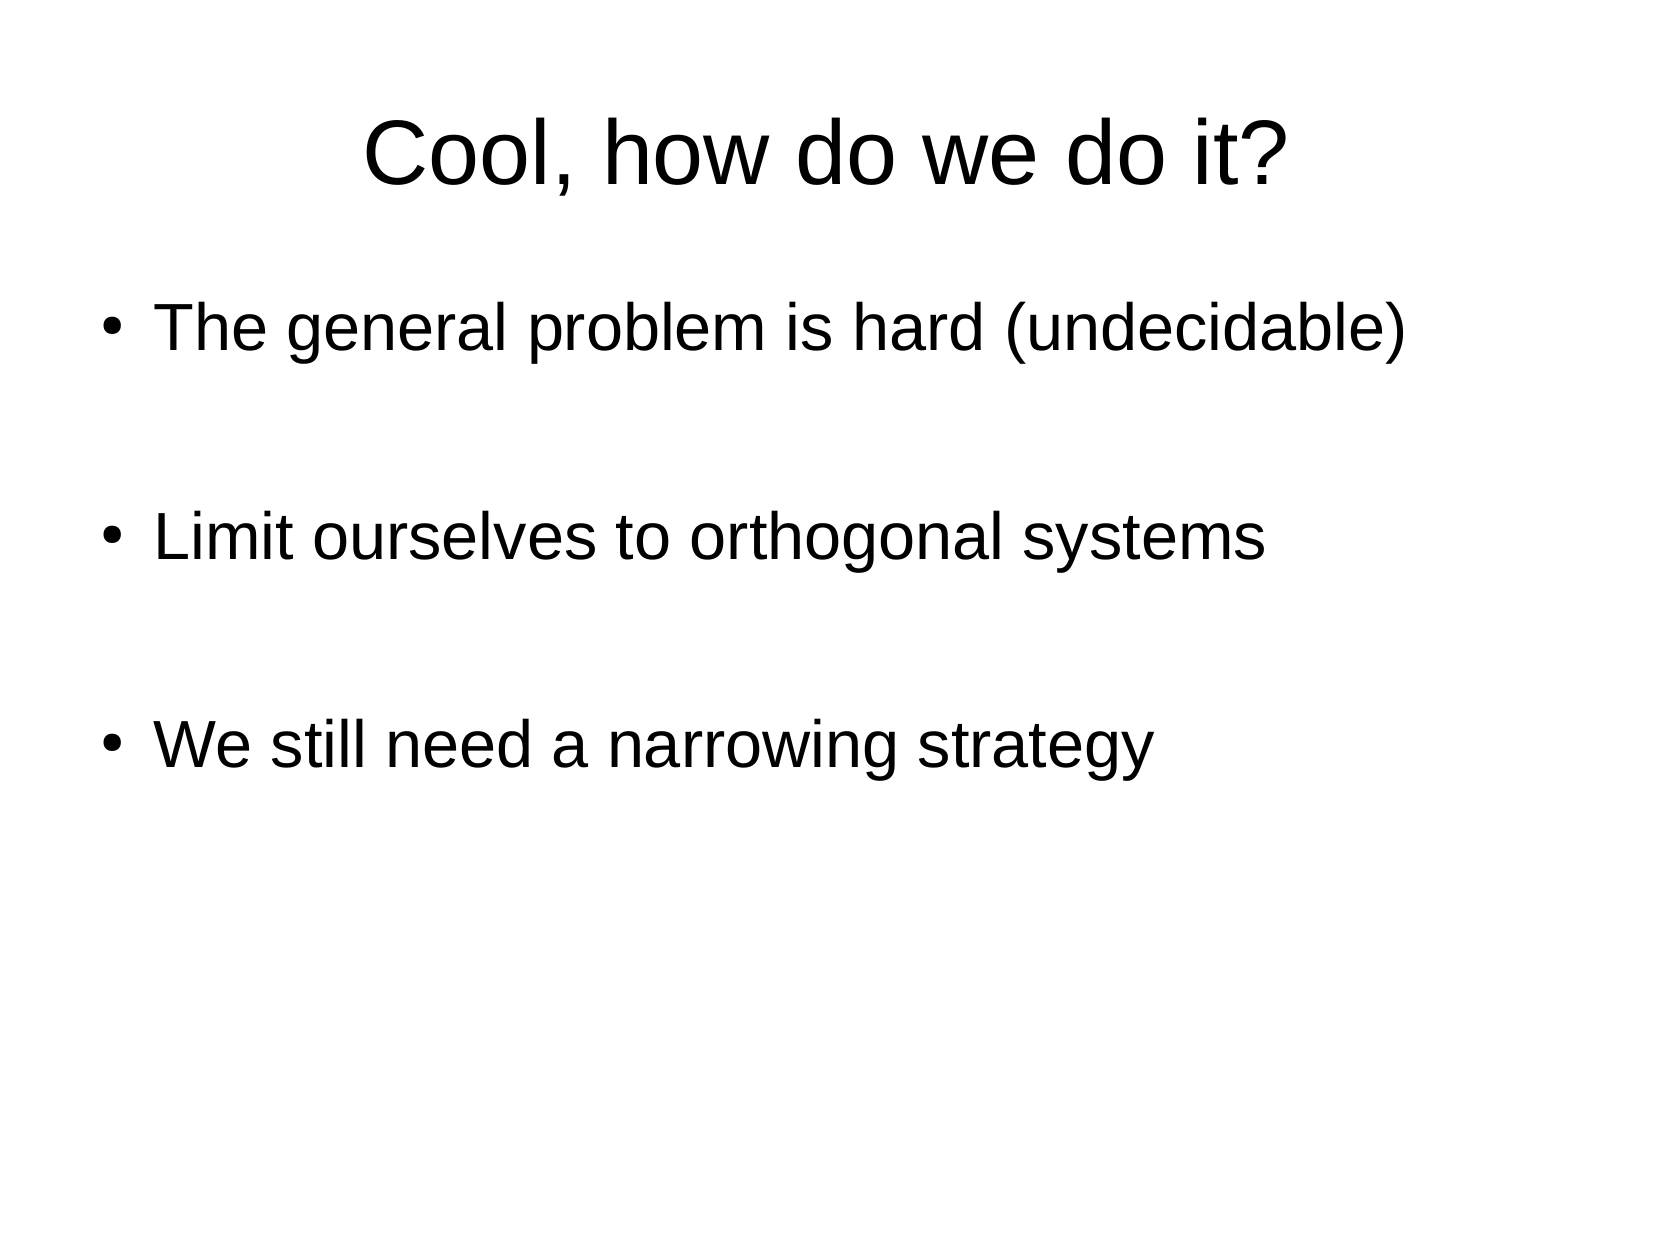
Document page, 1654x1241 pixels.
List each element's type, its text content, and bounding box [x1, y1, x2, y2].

list The general problem is hard (undecidable) Limit ourselves to orthogonal systems We still need a narrowing strategy [82, 290, 1571, 1010]
title Cool, how do we do it? [82, 49, 1571, 257]
